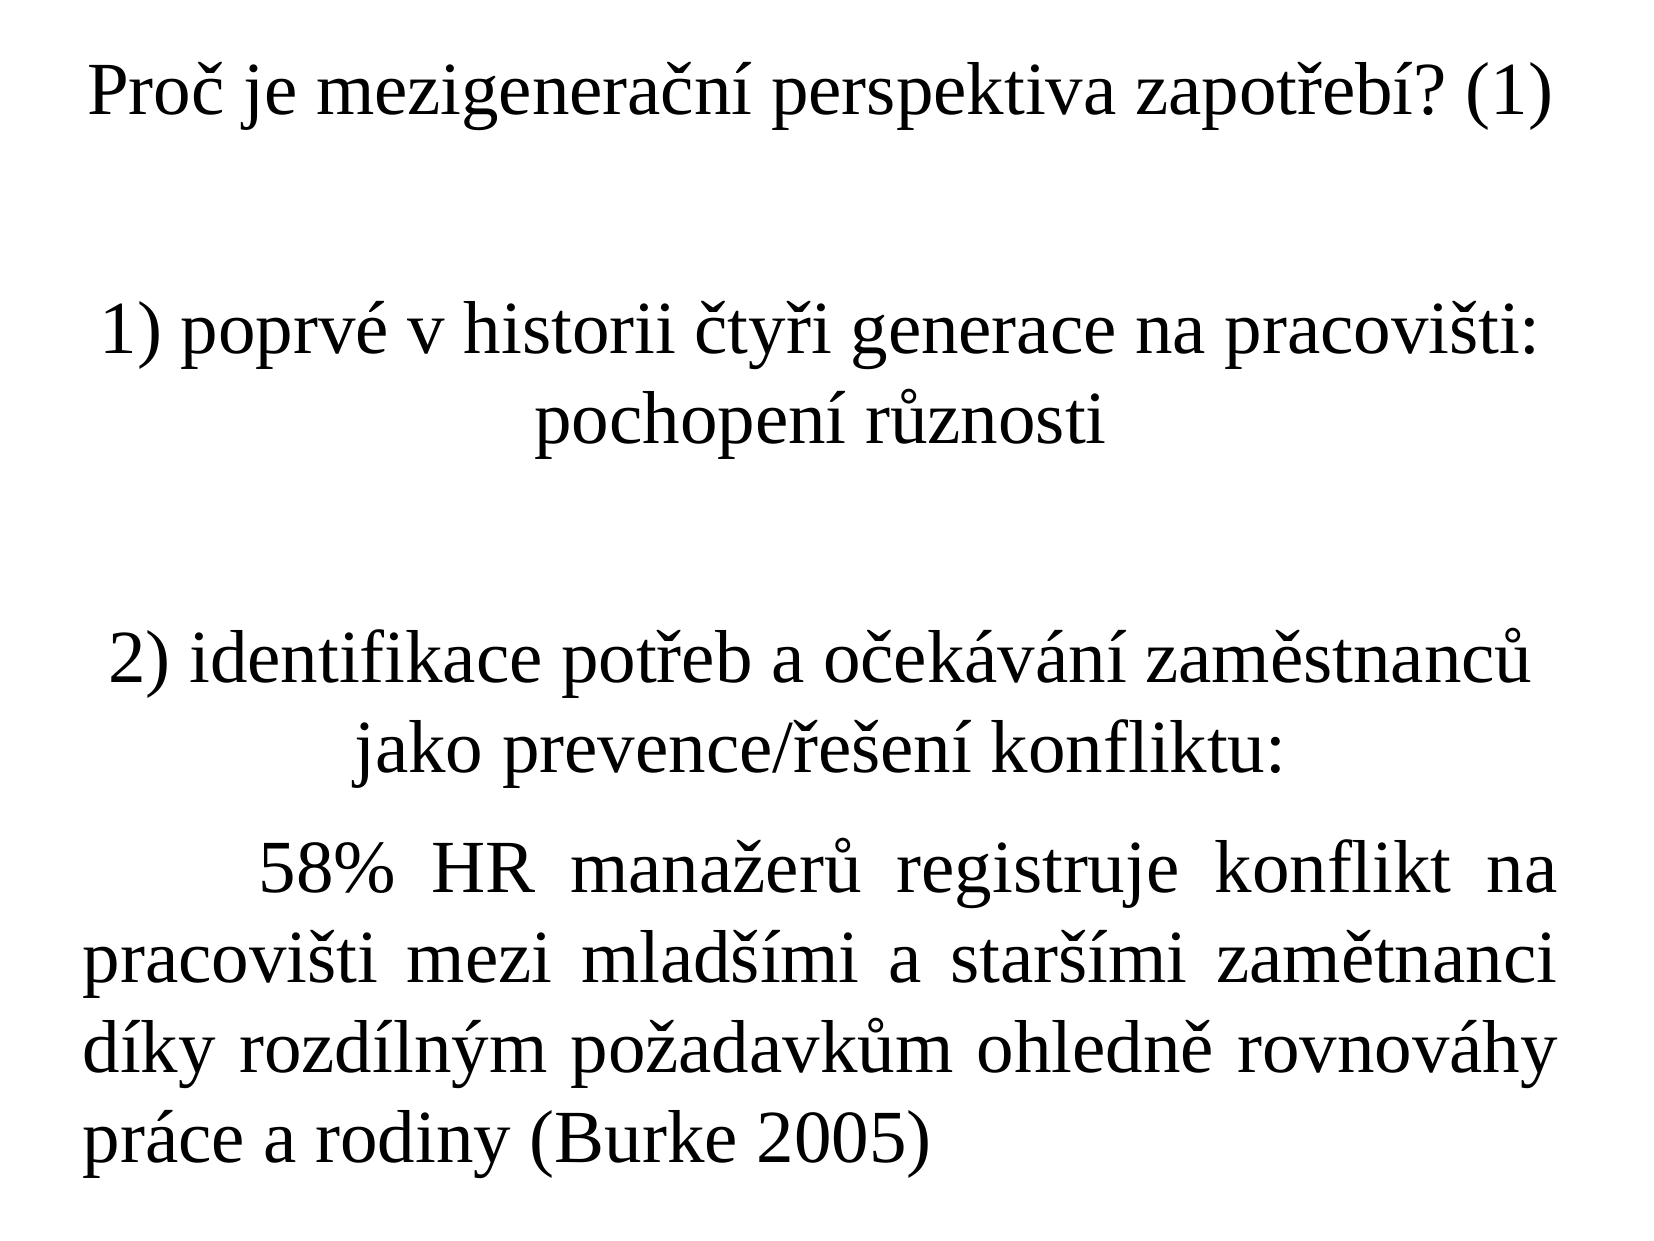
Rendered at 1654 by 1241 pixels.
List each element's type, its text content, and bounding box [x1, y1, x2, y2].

subtitle Proč je mezigenerační perspektiva zapotřebí? (1) 1) poprvé v historii čtyři generace na pracovišti: pochopení různosti 2) identifikace potřeb a očekávání zaměstnanců jako prevence/řešení konfliktu: 58% HR manažerů registruje konflikt na pracovišti mezi mladšími a staršími zamětnanci díky rozdílným požadavkům ohledně rovnováhy práce a rodiny (Burke 2005) [82, 39, 1571, 1119]
